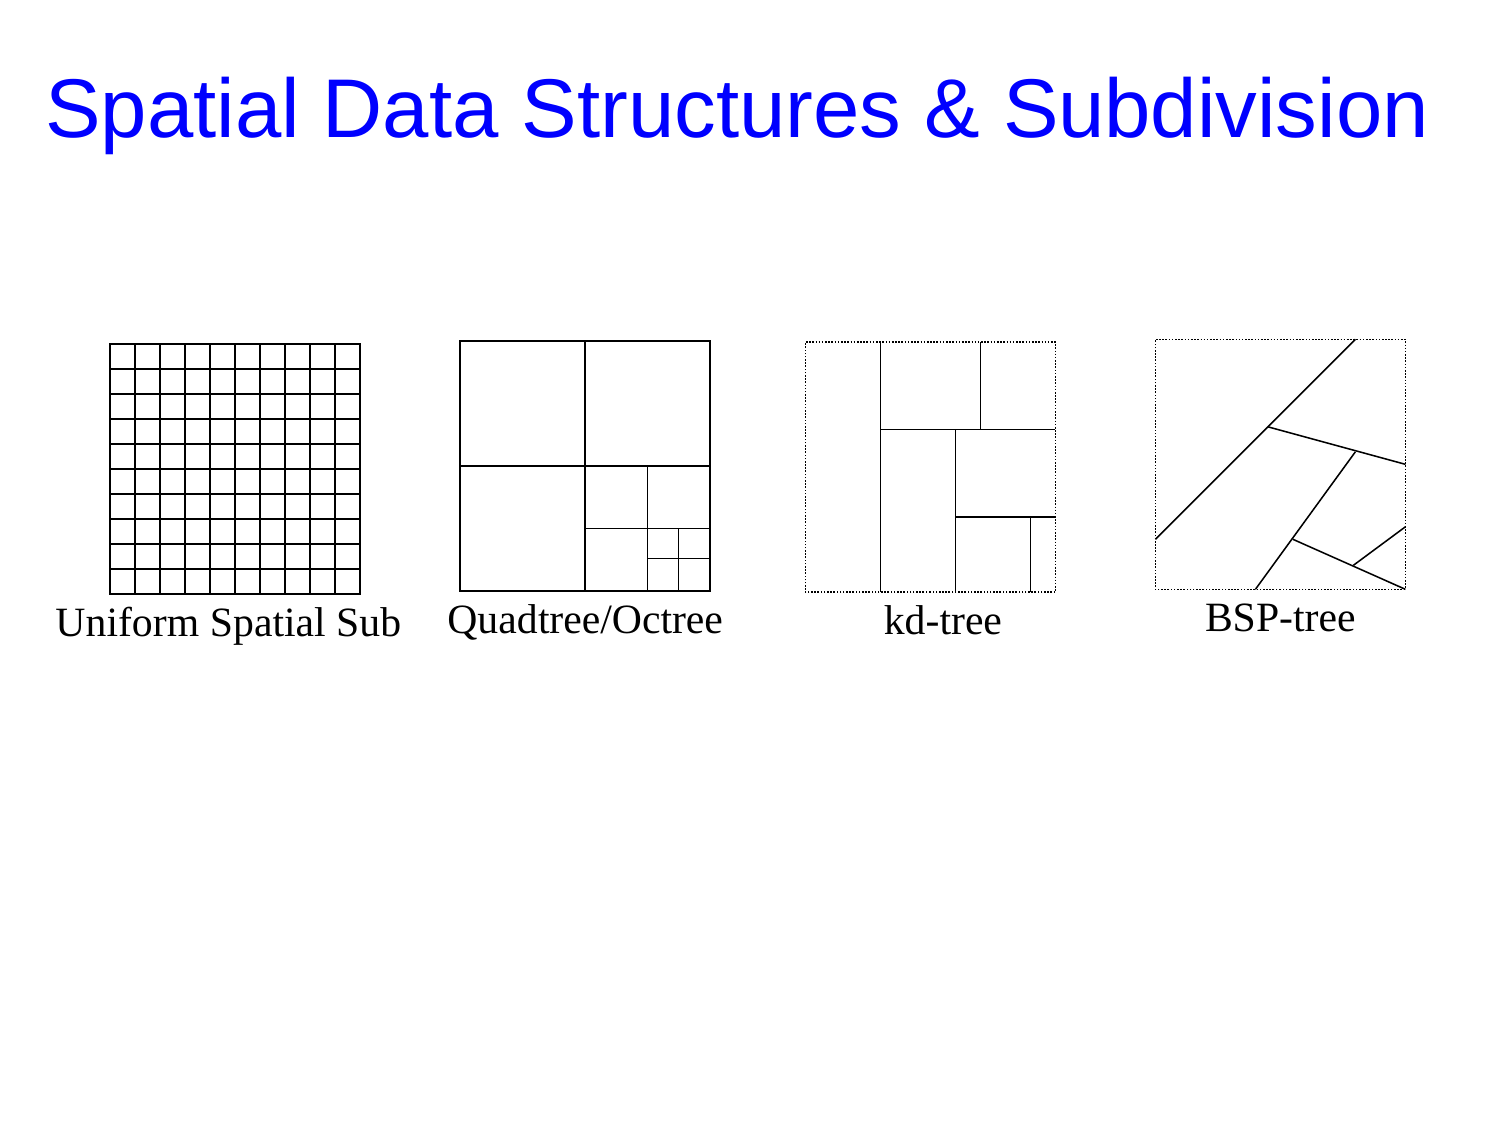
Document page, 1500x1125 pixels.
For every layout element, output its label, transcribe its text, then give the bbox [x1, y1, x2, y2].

text_box BSP-tree [1130, 582, 1431, 648]
title Spatial Data Structures & Subdivision [0, 45, 1475, 163]
text_box Quadtree/Octree [424, 583, 747, 650]
text_box kd-tree [792, 585, 1093, 651]
text_box Uniform Spatial Sub [22, 586, 435, 653]
